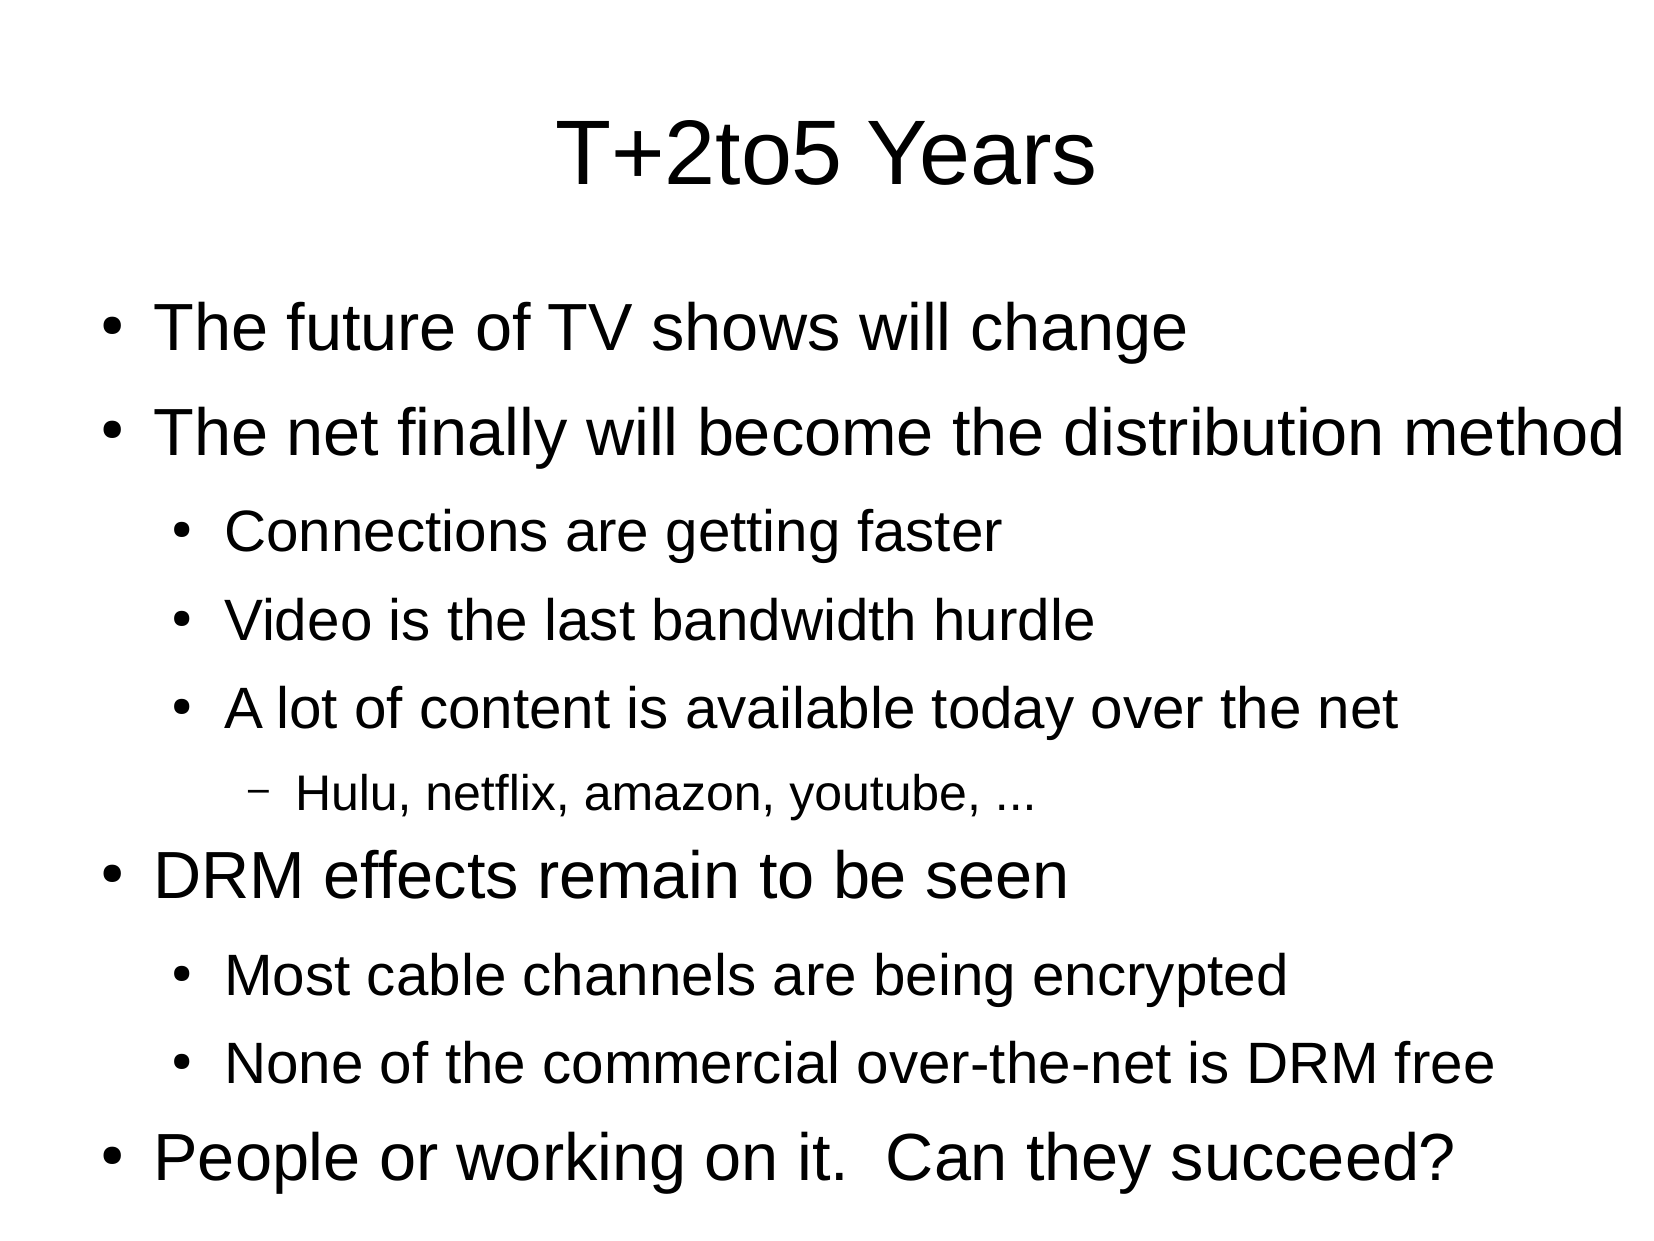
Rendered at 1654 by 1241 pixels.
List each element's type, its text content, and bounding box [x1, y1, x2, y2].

title T+2to5 Years [82, 49, 1571, 257]
list The future of TV shows will change The net finally will become the distribution method Connections are getting faster Video is the last bandwidth hurdle A lot of content is available today over the net Hulu, netflix, amazon, youtube, ... DRM effects remain to be seen Most cable channels are being encrypted None of the commercial over-the-net is DRM free People or working on it. Can they succeed? [82, 290, 1654, 1195]
